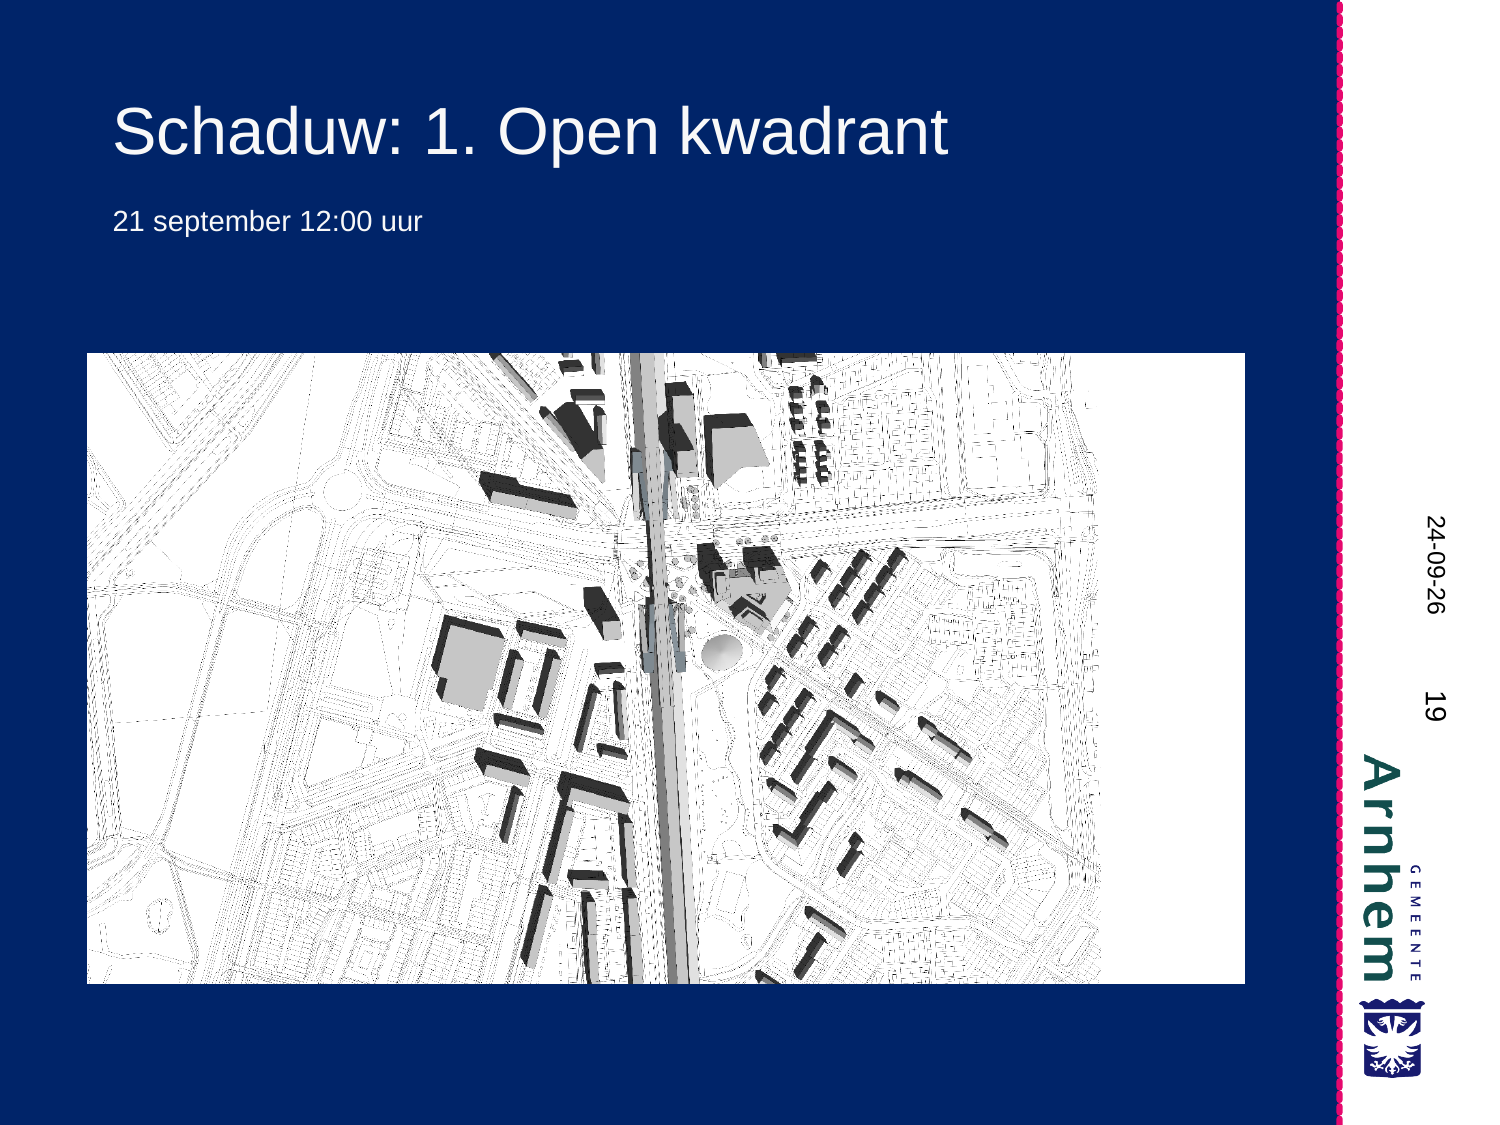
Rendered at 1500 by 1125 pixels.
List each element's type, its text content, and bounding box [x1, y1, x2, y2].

picture [87, 353, 1245, 984]
text_box 15-2-2022 [1410, 500, 1461, 688]
text_box 19 [1412, 675, 1463, 751]
text_box Schaduw: 1. Open kwadrant 21 september 12:00 uur [112, 87, 1270, 251]
